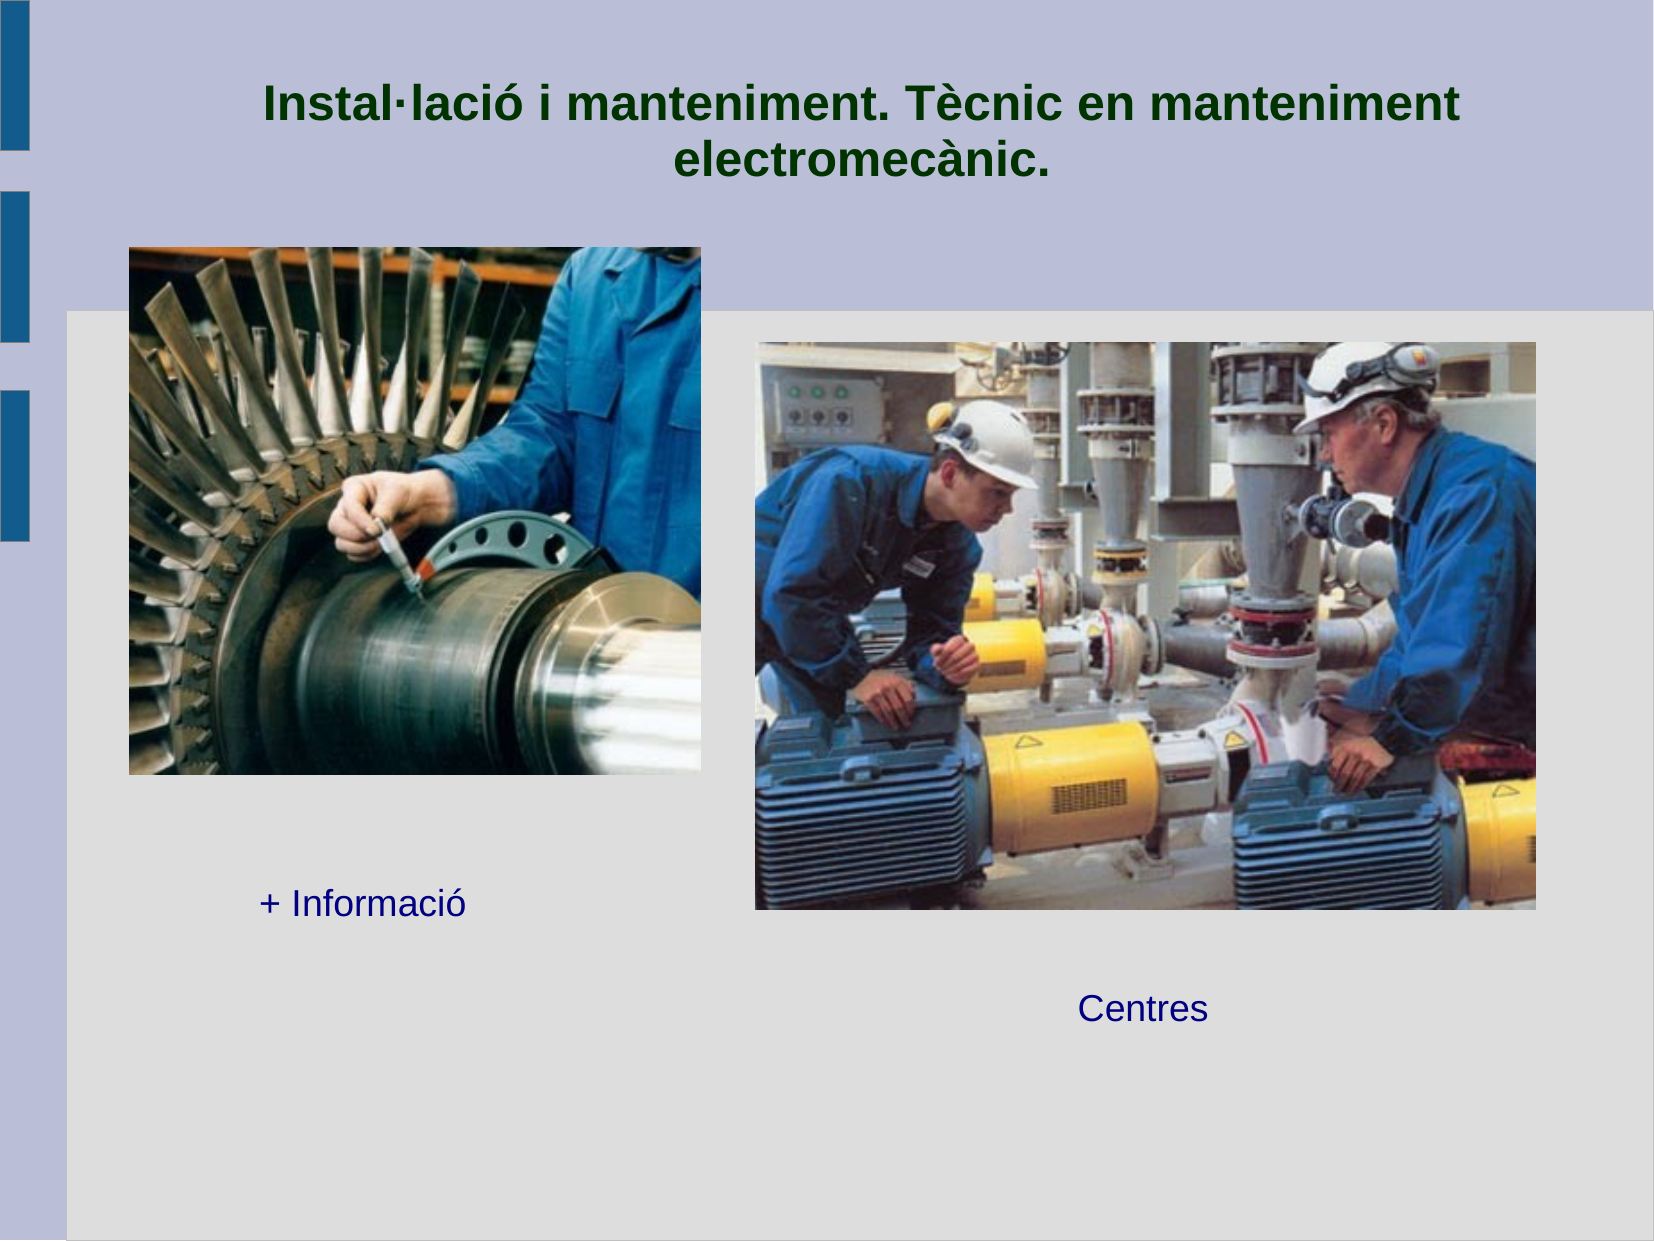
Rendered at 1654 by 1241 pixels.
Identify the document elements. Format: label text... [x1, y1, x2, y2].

picture [129, 247, 701, 775]
text_box + Informació [244, 874, 508, 945]
picture [755, 342, 1536, 910]
text_box Centres [1062, 980, 1252, 1051]
title Instal·lació i manteniment. Tècnic en manteniment electromecànic. [153, 73, 1571, 189]
picture [661, 357, 666, 367]
